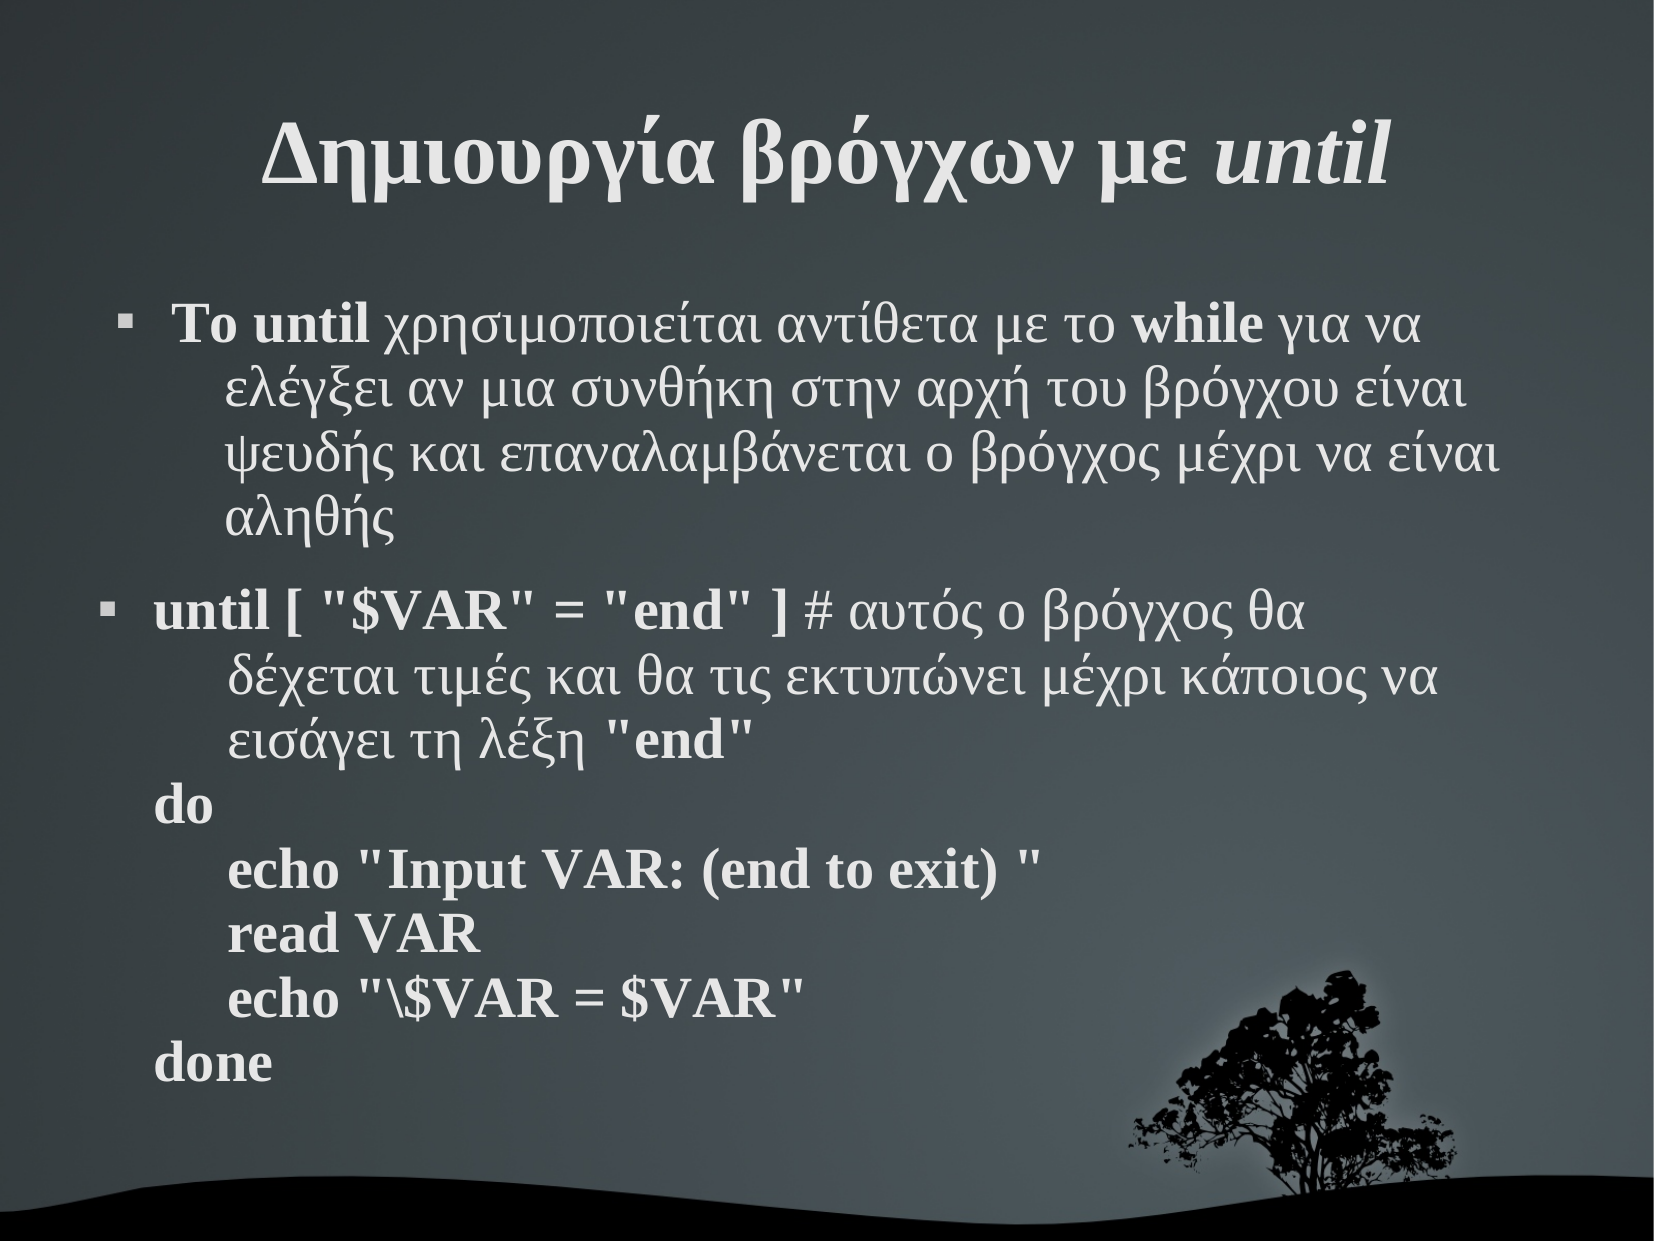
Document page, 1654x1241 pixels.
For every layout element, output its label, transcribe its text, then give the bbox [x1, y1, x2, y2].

list Το until χρησιμοποιείται αντίθετα με το while για να ελέγξει αν μια συνθήκη στην αρχή του βρόγχου είναι ψευδής και επαναλαμβάνεται ο βρόγχος μέχρι να είναι αληθής until [ "$VAR" = "end" ] # αυτός ο βρόγχος θα δέχεται τιμές και θα τις εκτυπώνει μέχρι κάποιος να εισάγει τη λέξη "end" do echo "Input VAR: (end to exit) " read VAR echo "\$VAR = $VAR" done [82, 290, 1571, 1210]
title Δημιουργία βρόγχων με until [82, 49, 1571, 257]
picture [0, 0, 1654, 1241]
